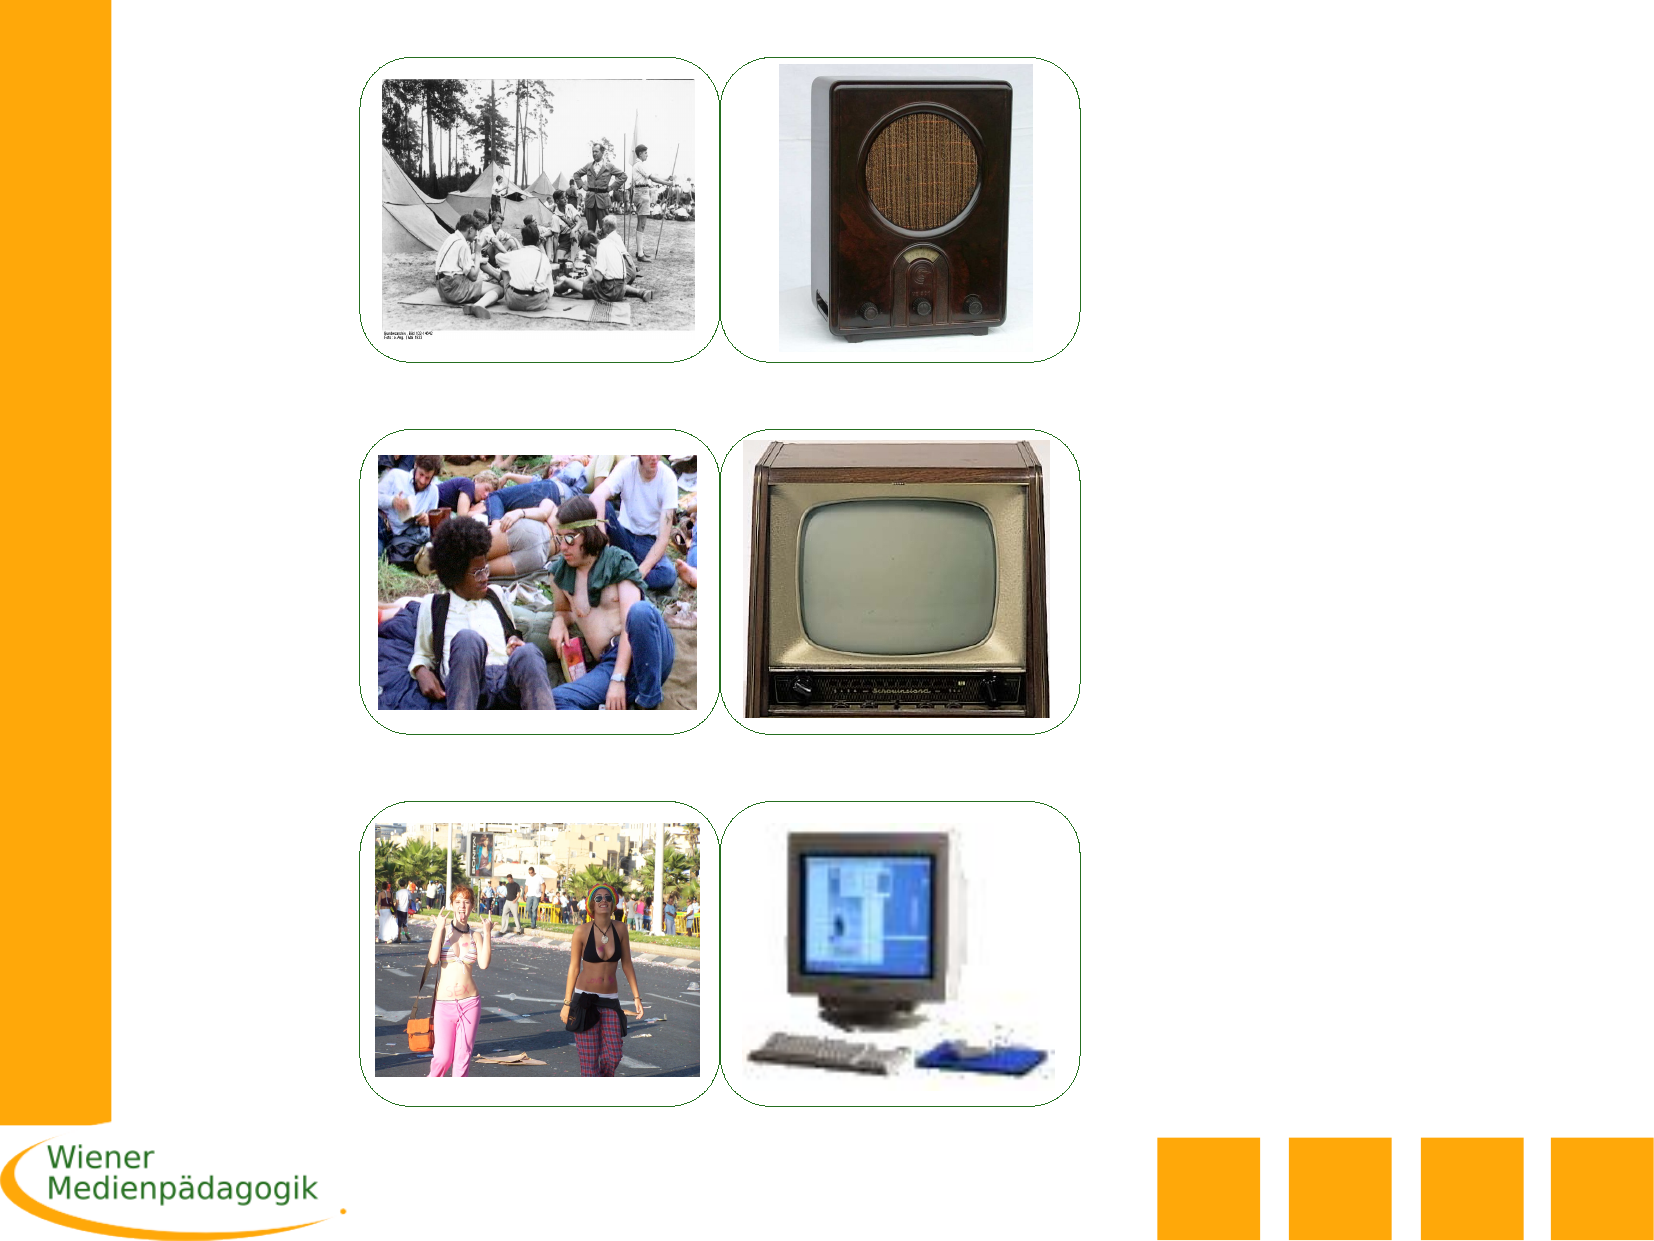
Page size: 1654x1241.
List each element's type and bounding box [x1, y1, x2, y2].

picture [779, 64, 1033, 352]
picture [378, 455, 697, 710]
picture [743, 440, 1050, 718]
picture [742, 823, 1055, 1091]
picture [382, 79, 695, 340]
picture [0, 1114, 398, 1241]
picture [375, 823, 700, 1077]
